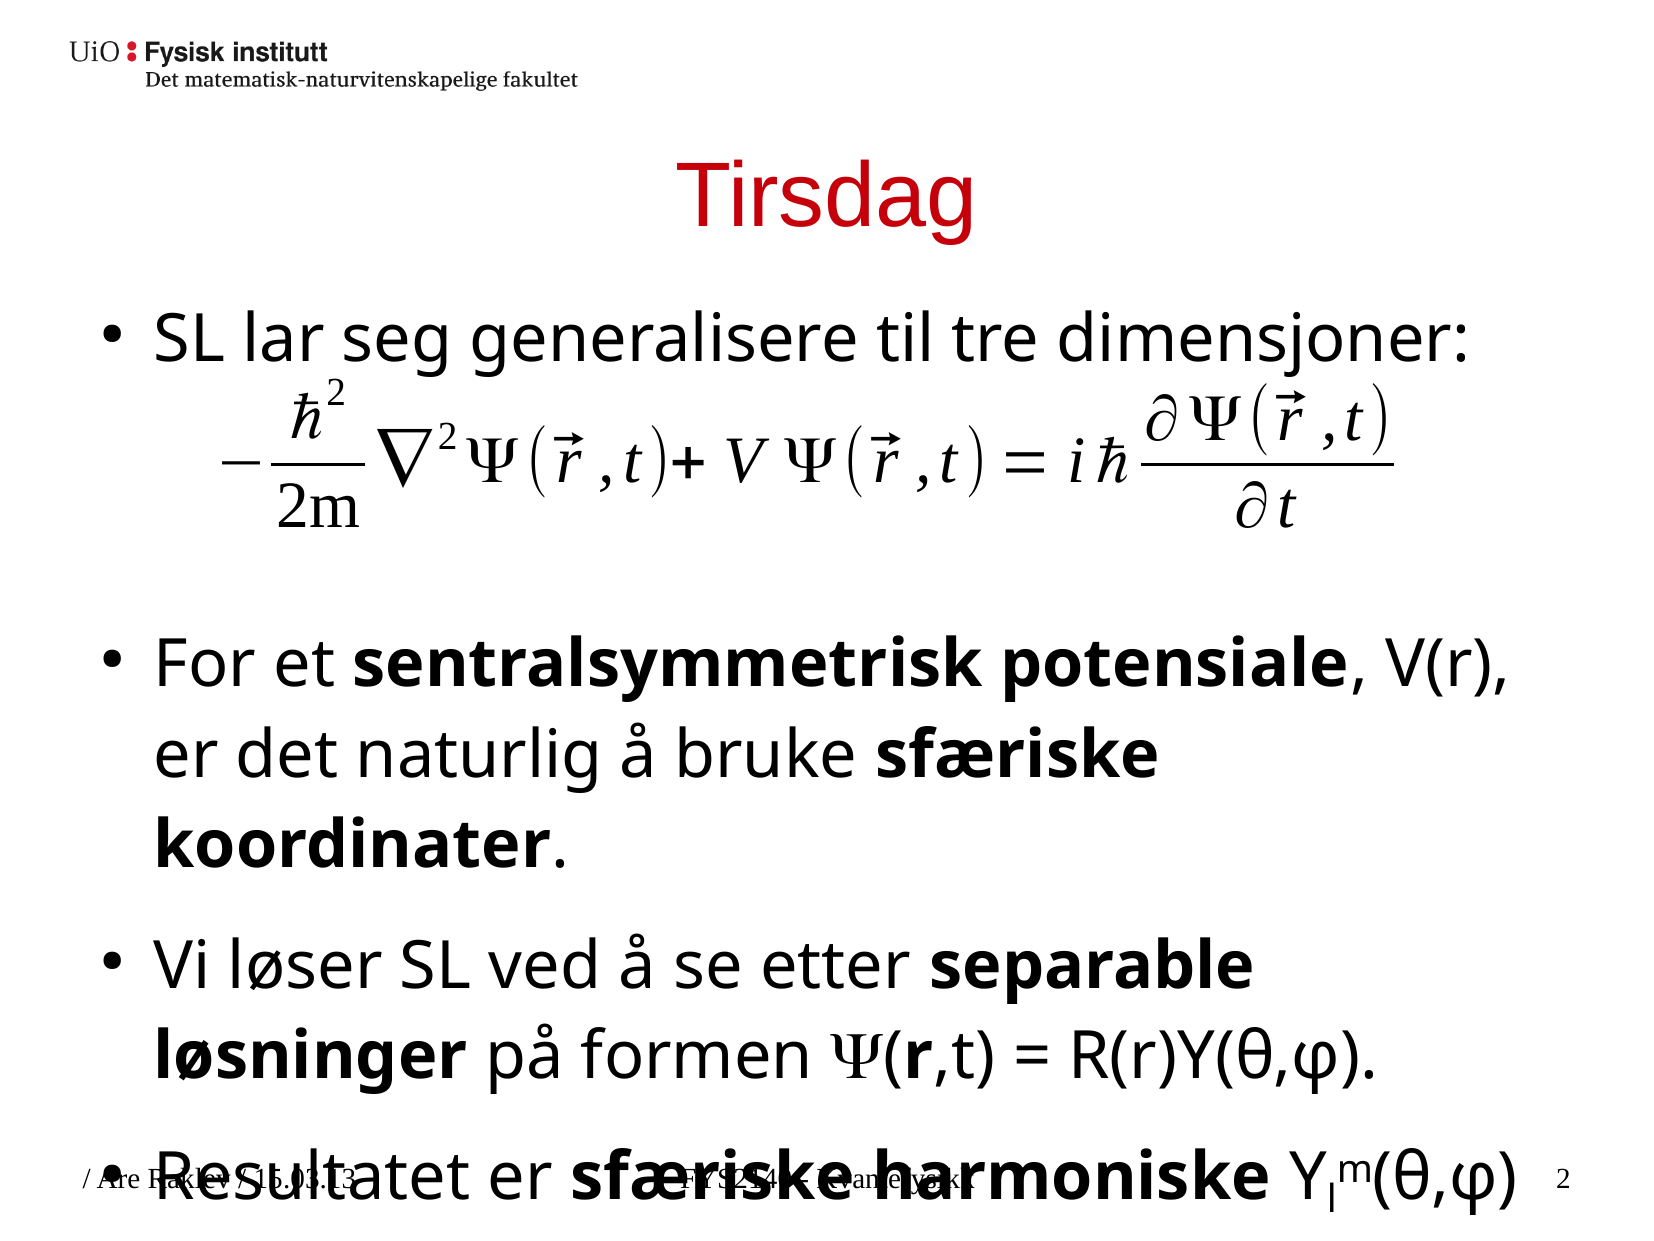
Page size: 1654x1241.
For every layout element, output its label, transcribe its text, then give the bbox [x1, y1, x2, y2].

title Tirsdag [82, 90, 1571, 290]
list SL lar seg generalisere til tre dimensjoner: For et sentralsymmetrisk potensiale, V(r), er det naturlig å bruke sfæriske koordinater. Vi løser SL ved å se etter separable løsninger på formen Ψ(r,t) = R(r)Y(θ,φ). Resultatet er sfæriske harmoniske Ylm(θ,φ) og en radialligning for R(r). [82, 290, 1576, 1094]
picture [68, 37, 581, 93]
chart [210, 369, 1403, 543]
